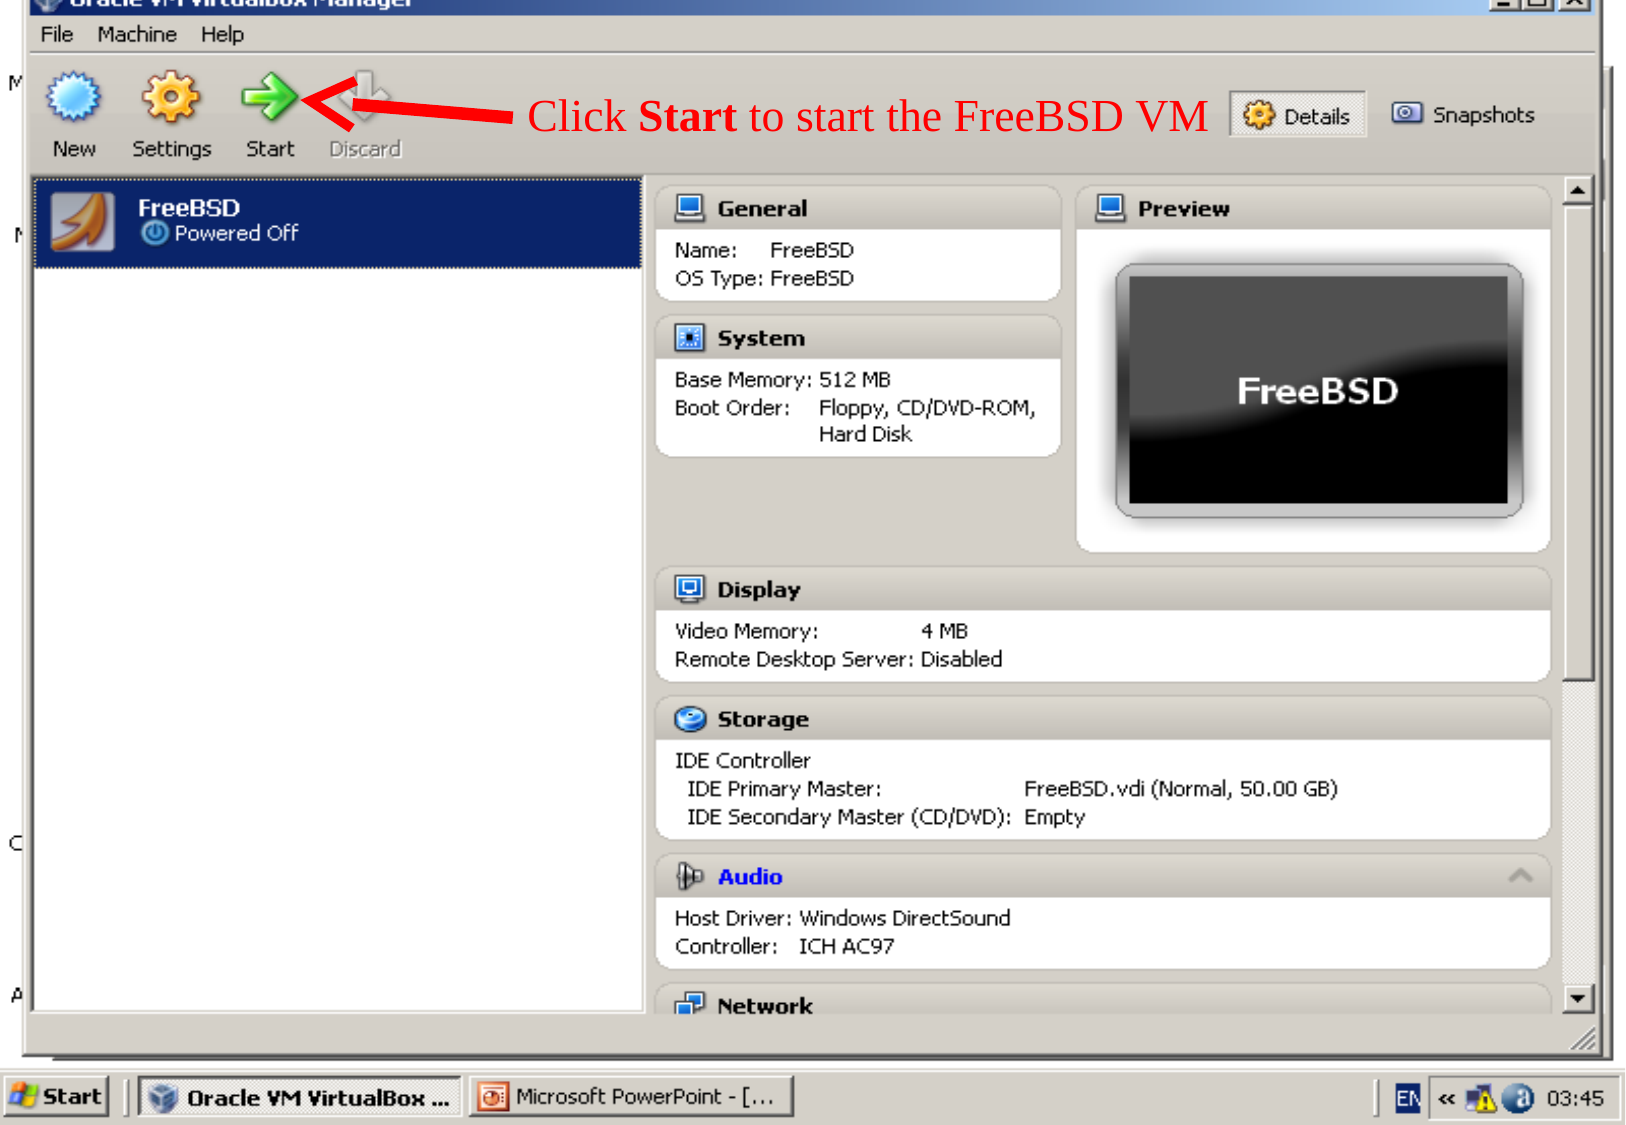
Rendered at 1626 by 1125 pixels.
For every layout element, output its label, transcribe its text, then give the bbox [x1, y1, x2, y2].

picture [0, 0, 1626, 1125]
text_box Click Start to start the FreeBSD VM [512, 87, 1351, 149]
